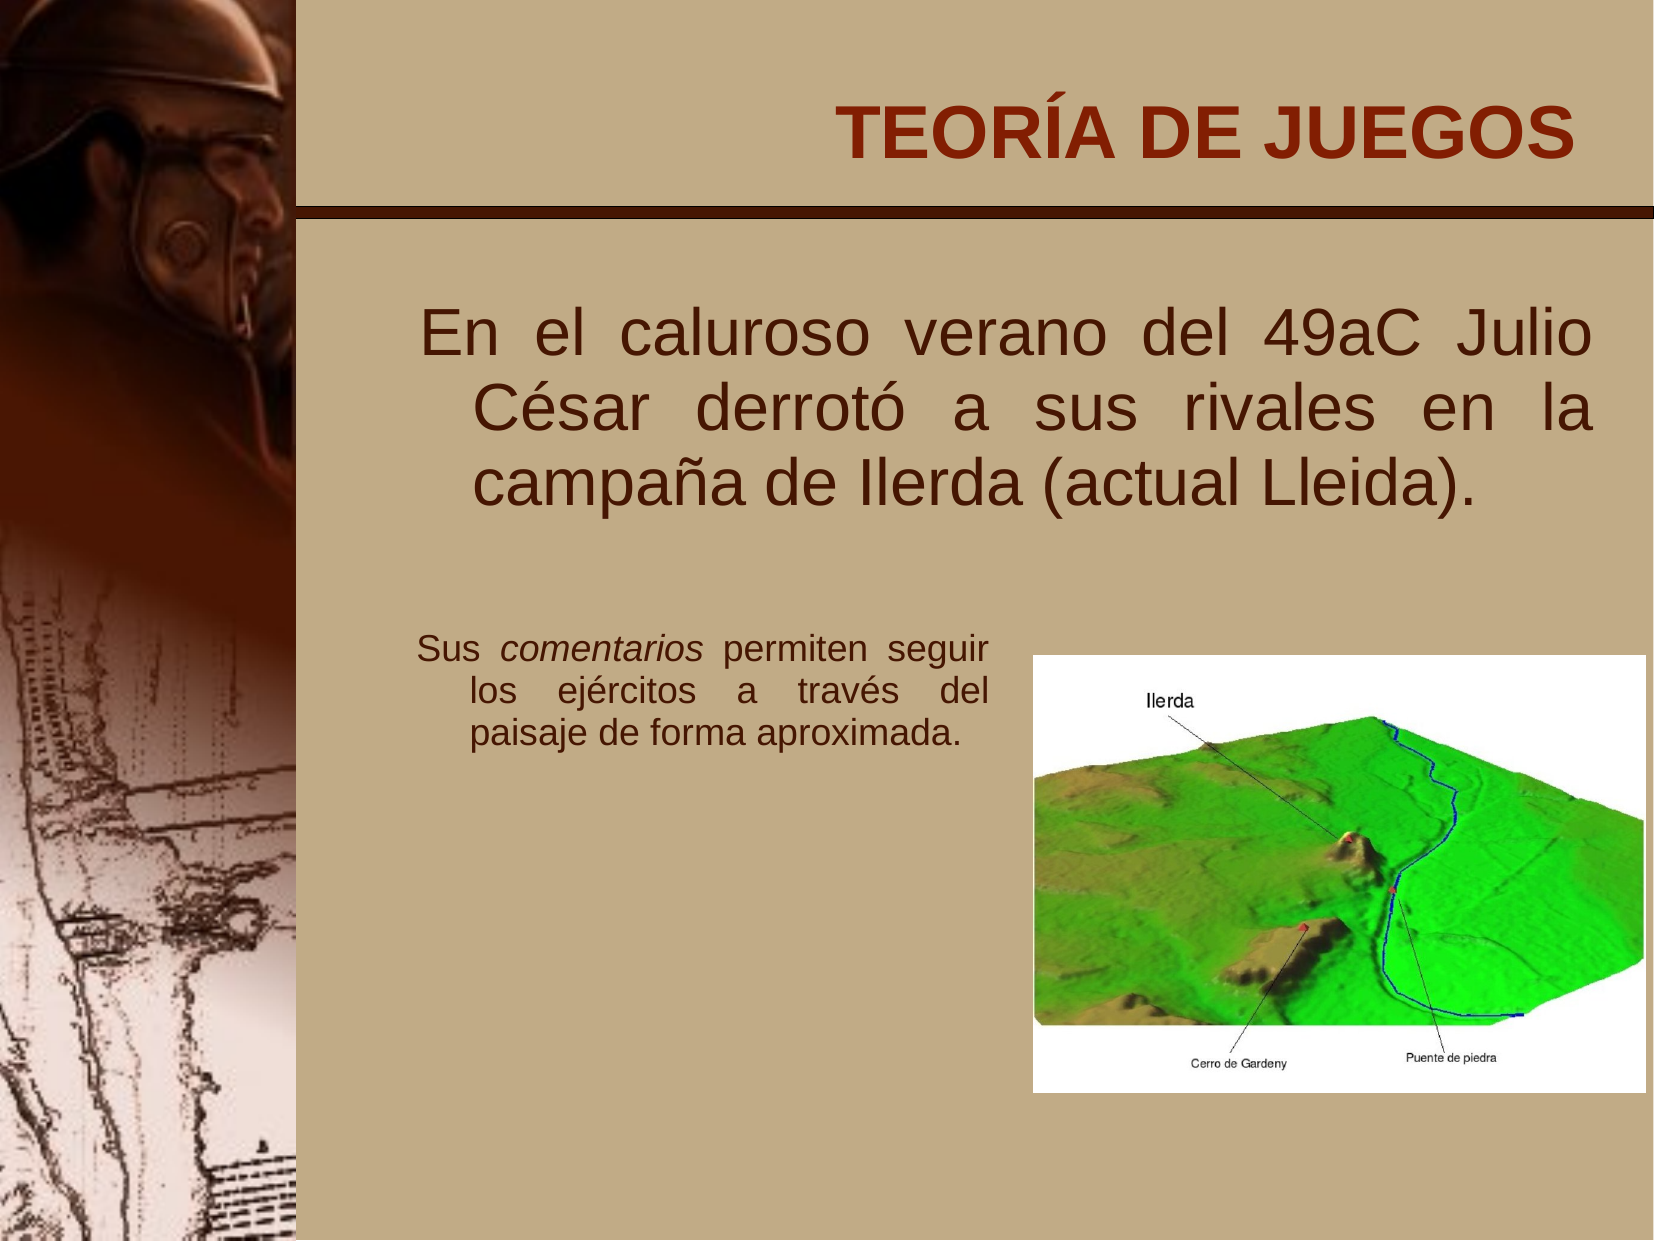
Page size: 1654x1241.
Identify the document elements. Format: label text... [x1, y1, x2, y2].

text_box Sus comentarios permiten seguir los ejércitos a través del paisaje de forma aproximada. [383, 620, 1004, 1152]
list En el caluroso verano del 49aC Julio César derrotó a sus rivales en la campaña de Ilerda (actual Lleida). [401, 295, 1595, 562]
picture [0, 0, 296, 1241]
title TEORÍA DE JUEGOS [88, 36, 1577, 230]
picture [1033, 655, 1646, 1093]
